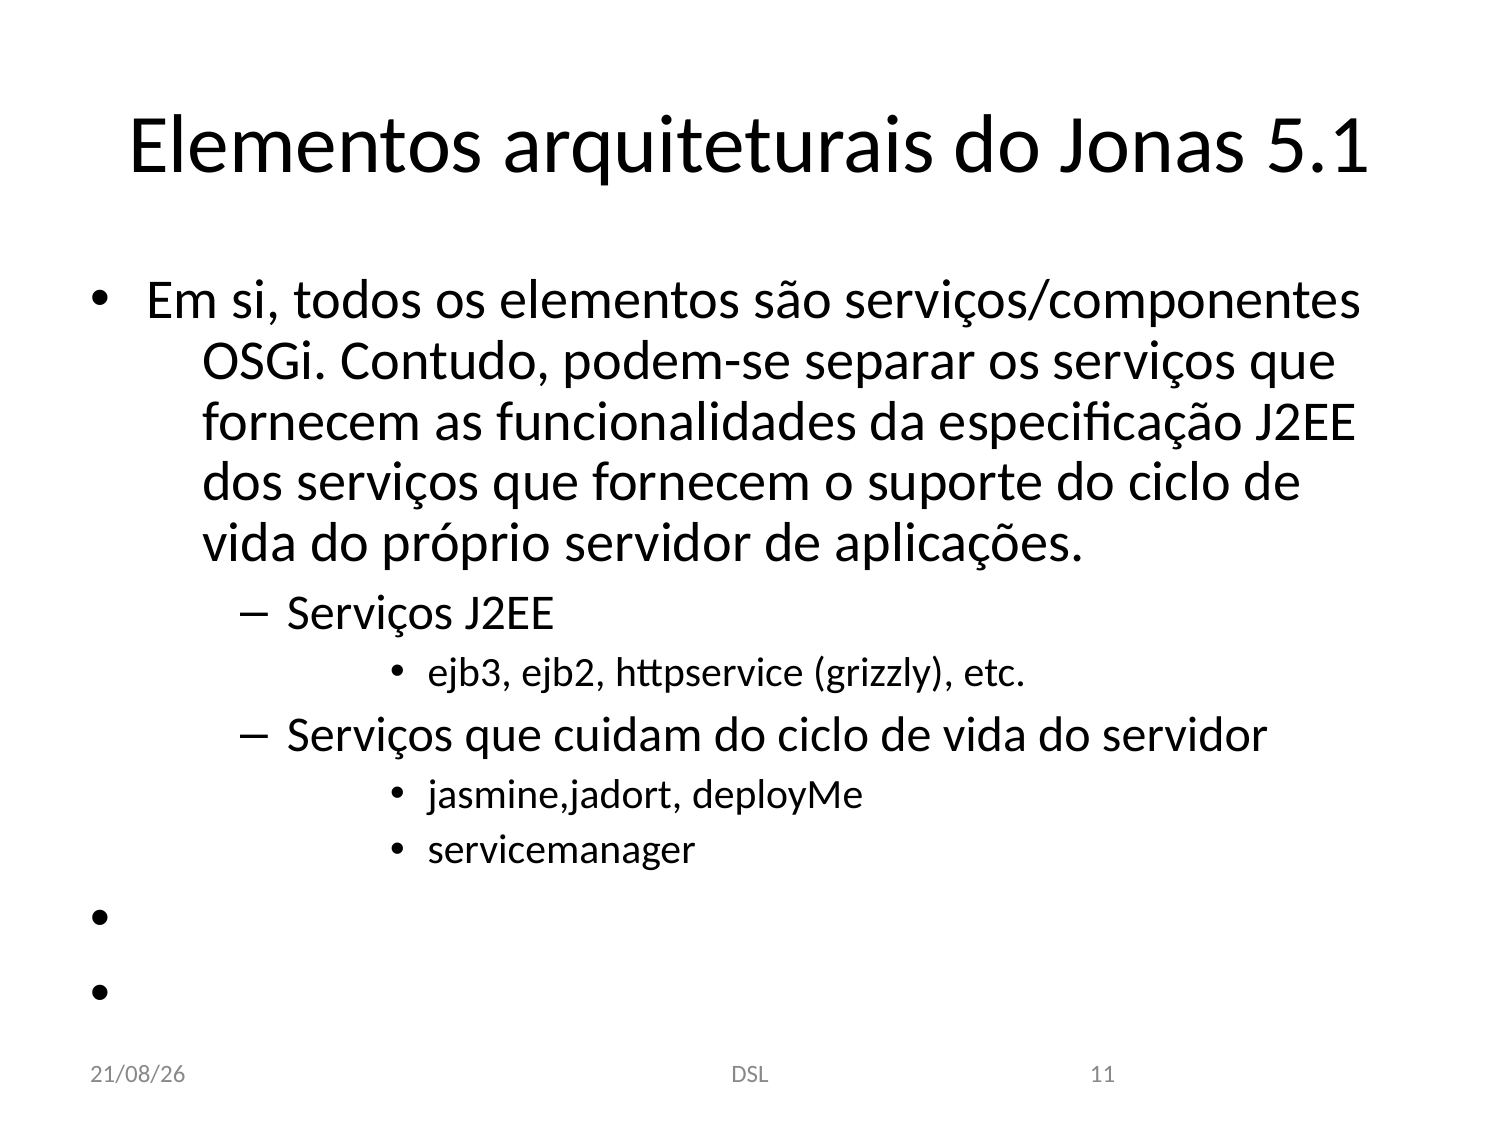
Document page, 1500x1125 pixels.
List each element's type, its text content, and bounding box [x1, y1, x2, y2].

title Elementos arquiteturais do Jonas 5.1 [75, 45, 1426, 233]
text_box DSL [512, 1042, 988, 1103]
list Em si, todos os elementos são serviços/componentes OSGi. Contudo, podem-se separar os serviços que fornecem as funcionalidades da especificação J2EE dos serviços que fornecem o suporte do ciclo de vida do próprio servidor de aplicações. Serviços J2EE ejb3, ejb2, httpservice (grizzly), etc. Serviços que cuidam do ciclo de vida do servidor jasmine,jadort, deployMe servicemanager [75, 262, 1426, 1005]
text_box 11 [1074, 1042, 1426, 1103]
text_box 15/12/2009 [75, 1042, 426, 1103]
